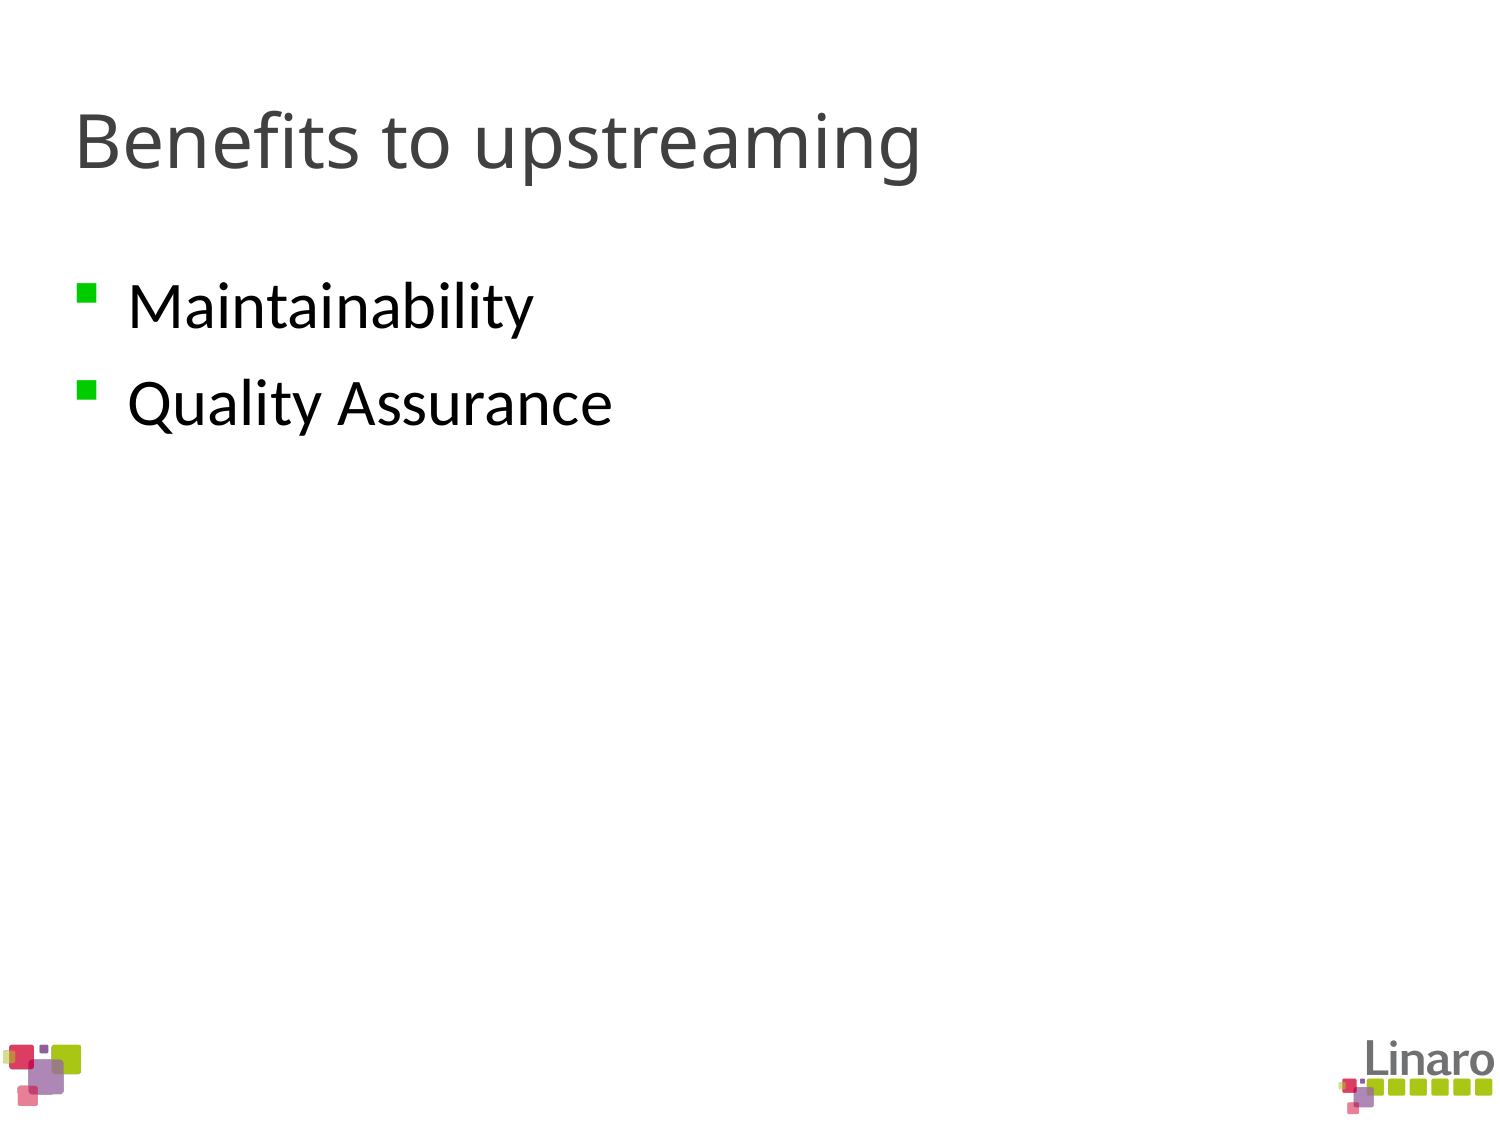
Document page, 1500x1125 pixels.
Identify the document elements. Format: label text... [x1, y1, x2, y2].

list Maintainability Quality Assurance [56, 254, 1426, 976]
picture [0, 1041, 84, 1125]
picture [1331, 1035, 1500, 1119]
title Benefits to upstreaming [59, 40, 1410, 237]
